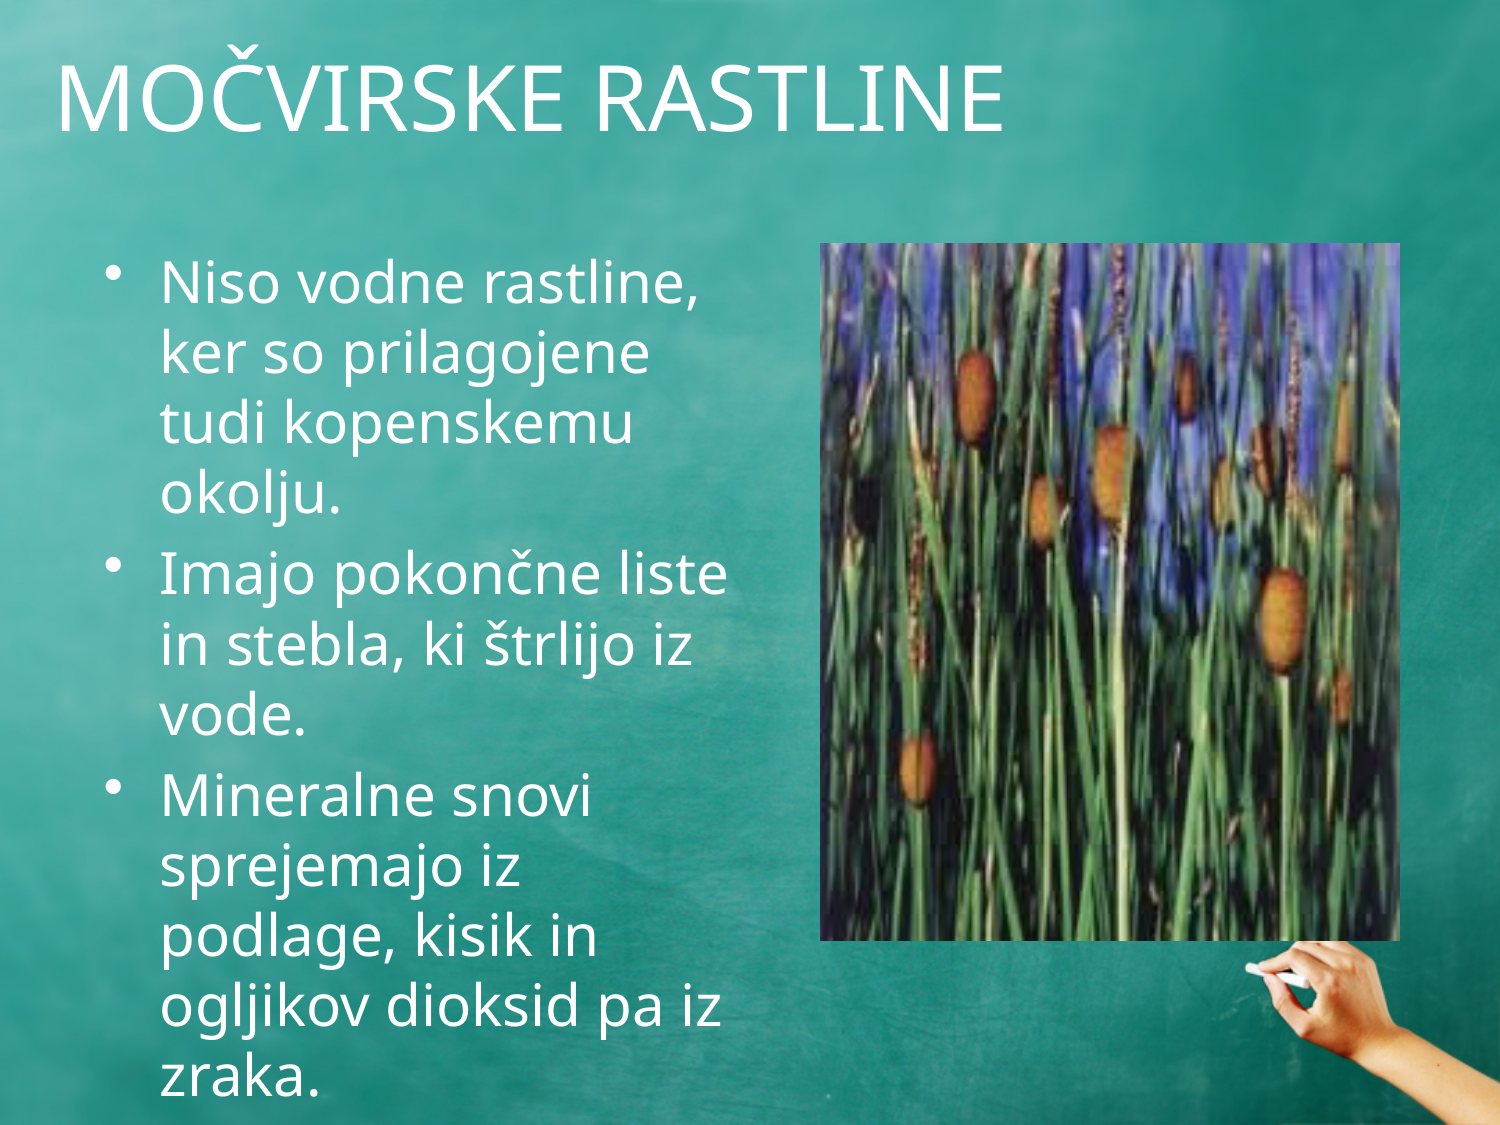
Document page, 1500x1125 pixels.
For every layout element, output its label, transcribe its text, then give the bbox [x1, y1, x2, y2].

title MOČVIRSKE RASTLINE [39, 35, 1471, 154]
list Niso vodne rastline, ker so prilagojene tudi kopenskemu okolju. Imajo pokončne liste in stebla, ki štrlijo iz vode. Mineralne snovi sprejemajo iz podlage, kisik in ogljikov dioksid pa iz zraka. [88, 237, 788, 938]
picture [0, 0, 1500, 1125]
